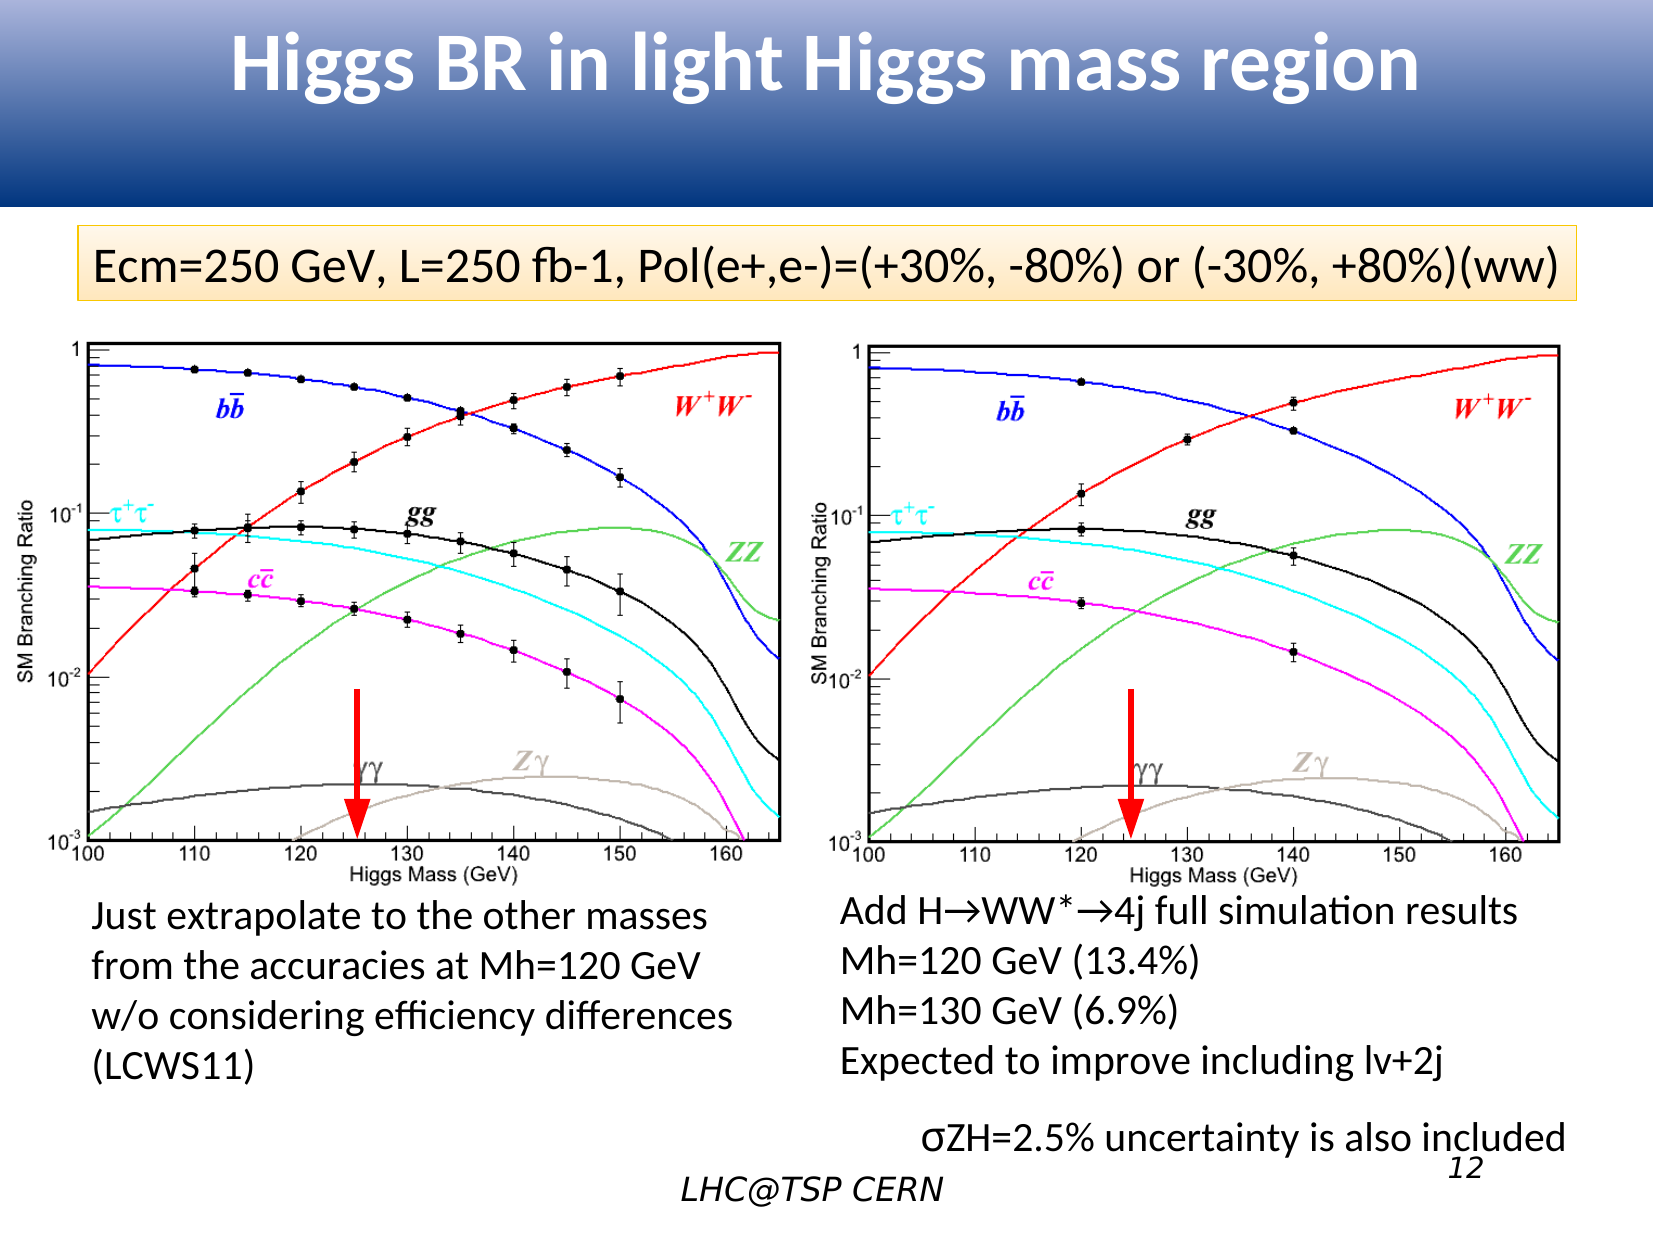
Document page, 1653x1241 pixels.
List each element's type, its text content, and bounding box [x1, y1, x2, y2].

text_box Higgs BR in light Higgs mass region [0, 0, 1653, 207]
text_box Add H→WW*→4j full simulation results Mh=120 GeV (13.4%) Mh=130 GeV (6.9%) Expected to improve including lv+2j [824, 875, 1653, 1091]
text_box Just extrapolate to the other masses from the accuracies at Mh=120 GeV w/o considering efficiency differences (LCWS11) [76, 880, 749, 1096]
text_box Ecm=250 GeV, L=250 fb-1, Pol(e+,e-)=(+30%, -80%) or (-30%, +80%)(ww) [78, 225, 1577, 301]
text_box σZH=2.5% uncertainty is also included [905, 1102, 1583, 1168]
picture [2, 281, 1645, 904]
